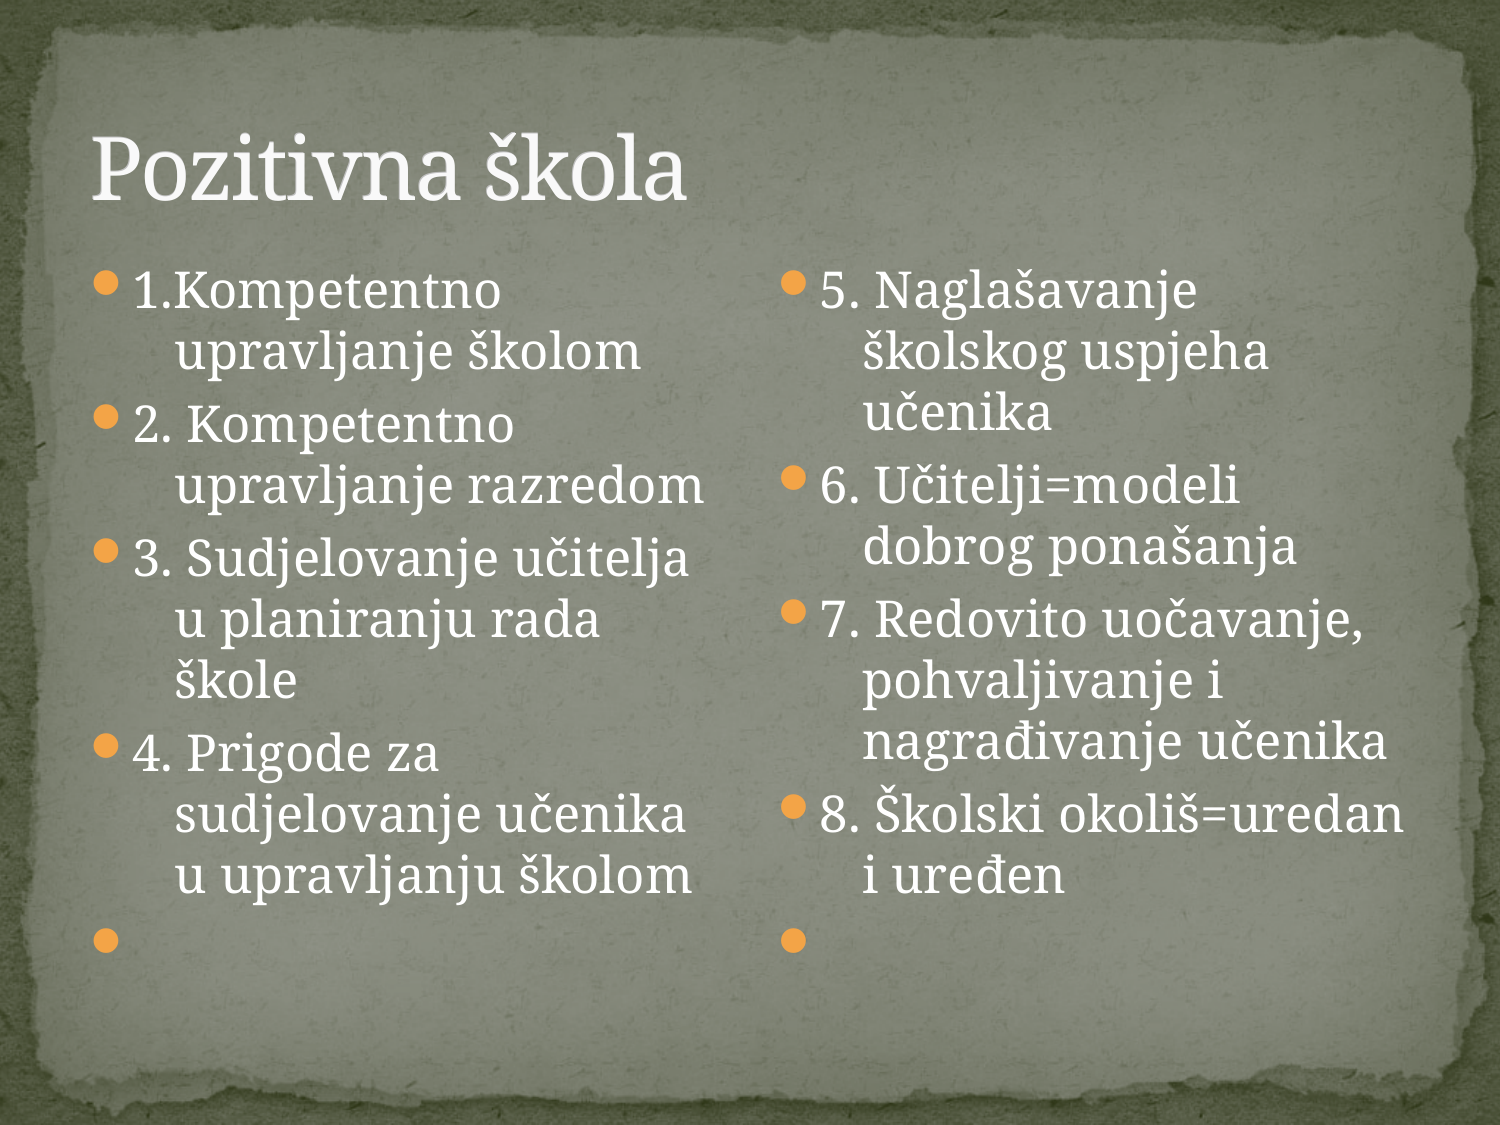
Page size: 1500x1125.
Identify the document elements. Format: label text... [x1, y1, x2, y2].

list 5. Naglašavanje školskog uspjeha učenika 6. Učitelji=modeli dobrog ponašanja 7. Redovito uočavanje, pohvaljivanje i nagrađivanje učenika 8. Školski okoliš=uredan i uređen [762, 249, 1429, 1000]
list 1.Kompetentno upravljanje školom 2. Kompetentno upravljanje razredom 3. Sudjelovanje učitelja u planiranju rada škole 4. Prigode za sudjelovanje učenika u upravljanju školom [75, 249, 742, 1000]
title Pozitivna škola [75, 24, 1426, 225]
